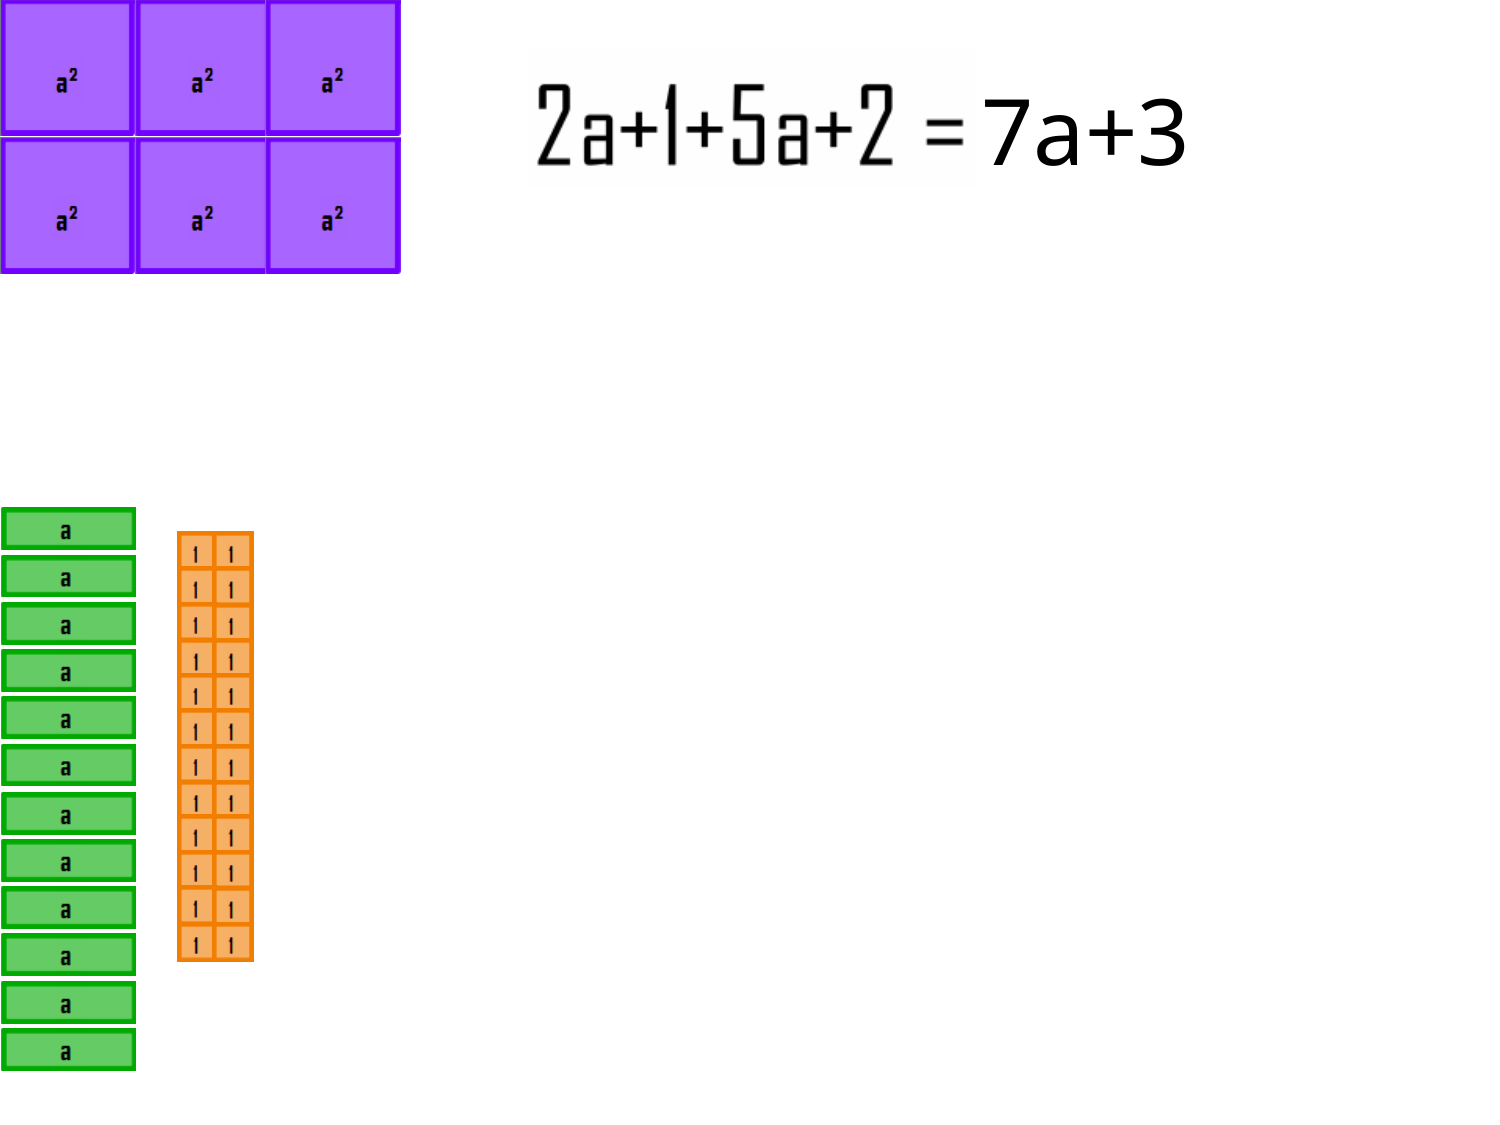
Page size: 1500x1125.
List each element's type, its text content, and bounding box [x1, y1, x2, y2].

picture [177, 531, 254, 962]
picture [0, 792, 136, 835]
picture [525, 42, 976, 189]
picture [0, 555, 136, 597]
picture [0, 507, 136, 550]
picture [0, 839, 136, 882]
picture [0, 649, 136, 692]
picture [0, 886, 136, 929]
picture [0, 1028, 136, 1071]
picture [0, 602, 136, 645]
picture [0, 137, 401, 274]
text_box 7a+3 [966, 66, 1206, 192]
picture [0, 933, 136, 976]
picture [0, 744, 136, 786]
picture [0, 0, 401, 136]
picture [0, 981, 136, 1024]
picture [0, 696, 136, 739]
